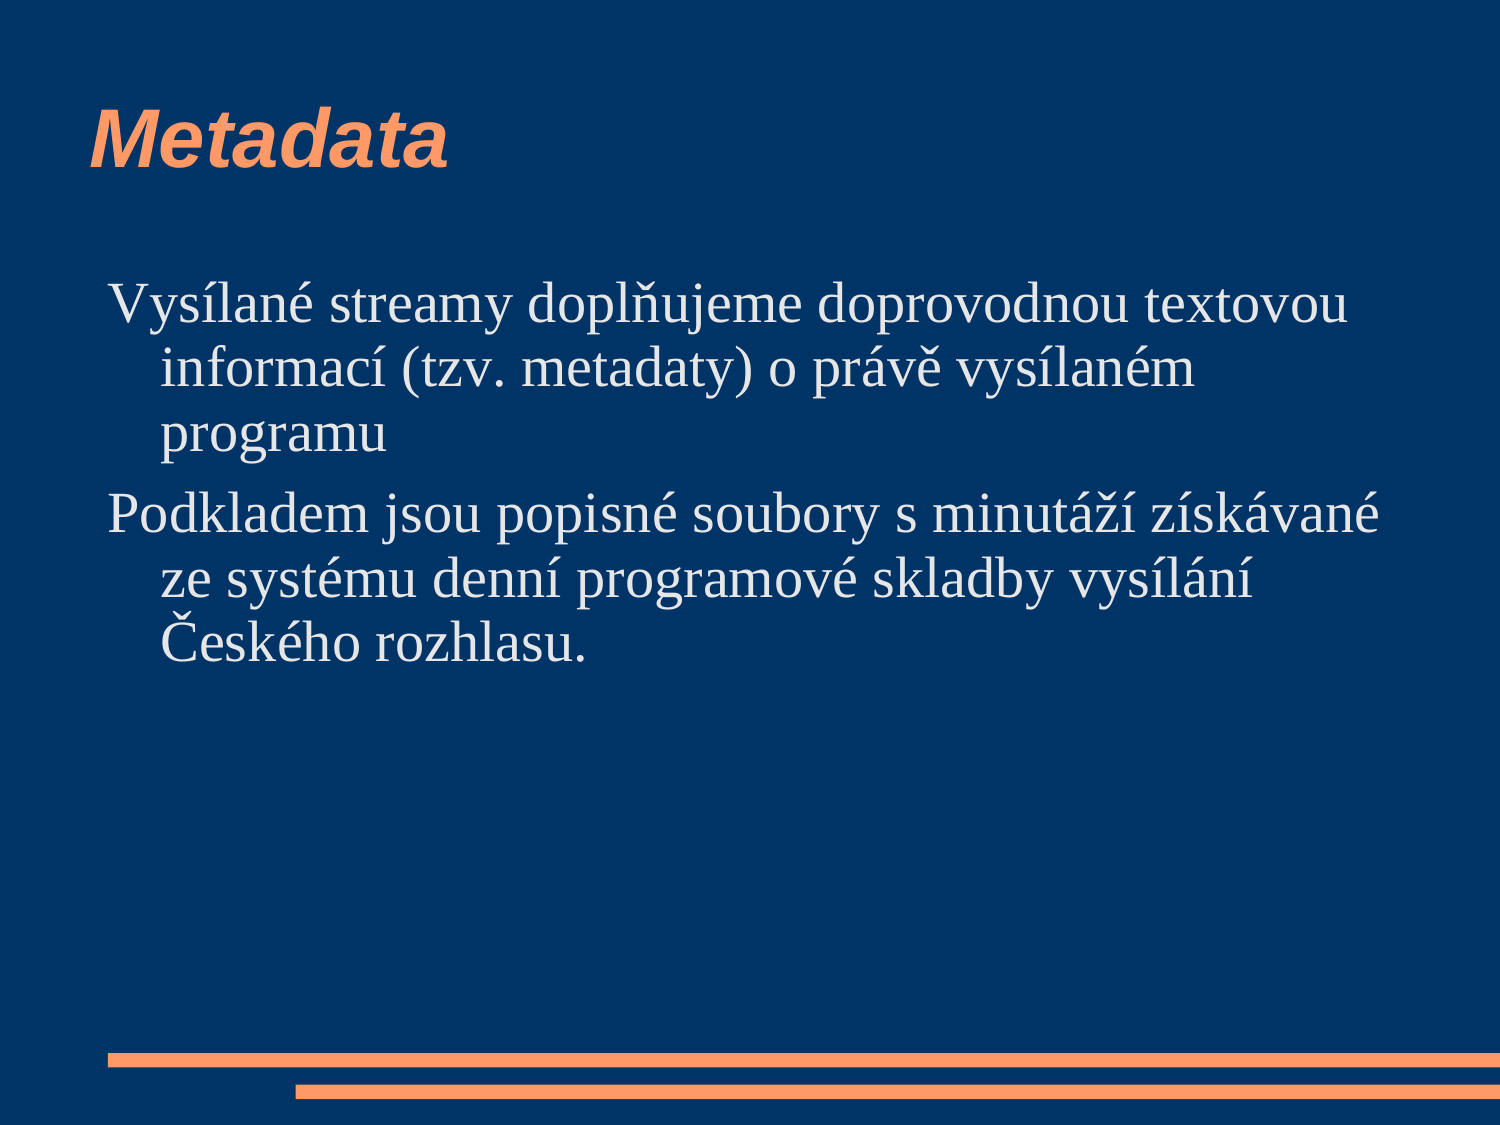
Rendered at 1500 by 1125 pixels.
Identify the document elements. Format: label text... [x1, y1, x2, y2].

title Metadata [75, 45, 1426, 233]
list Vysílané streamy doplňujeme doprovodnou textovou informací (tzv. metadaty) o právě vysílaném programu Podkladem jsou popisné soubory s minutáží získávané ze systému denní programové skladby vysílání Českého rozhlasu. [75, 262, 1426, 1006]
